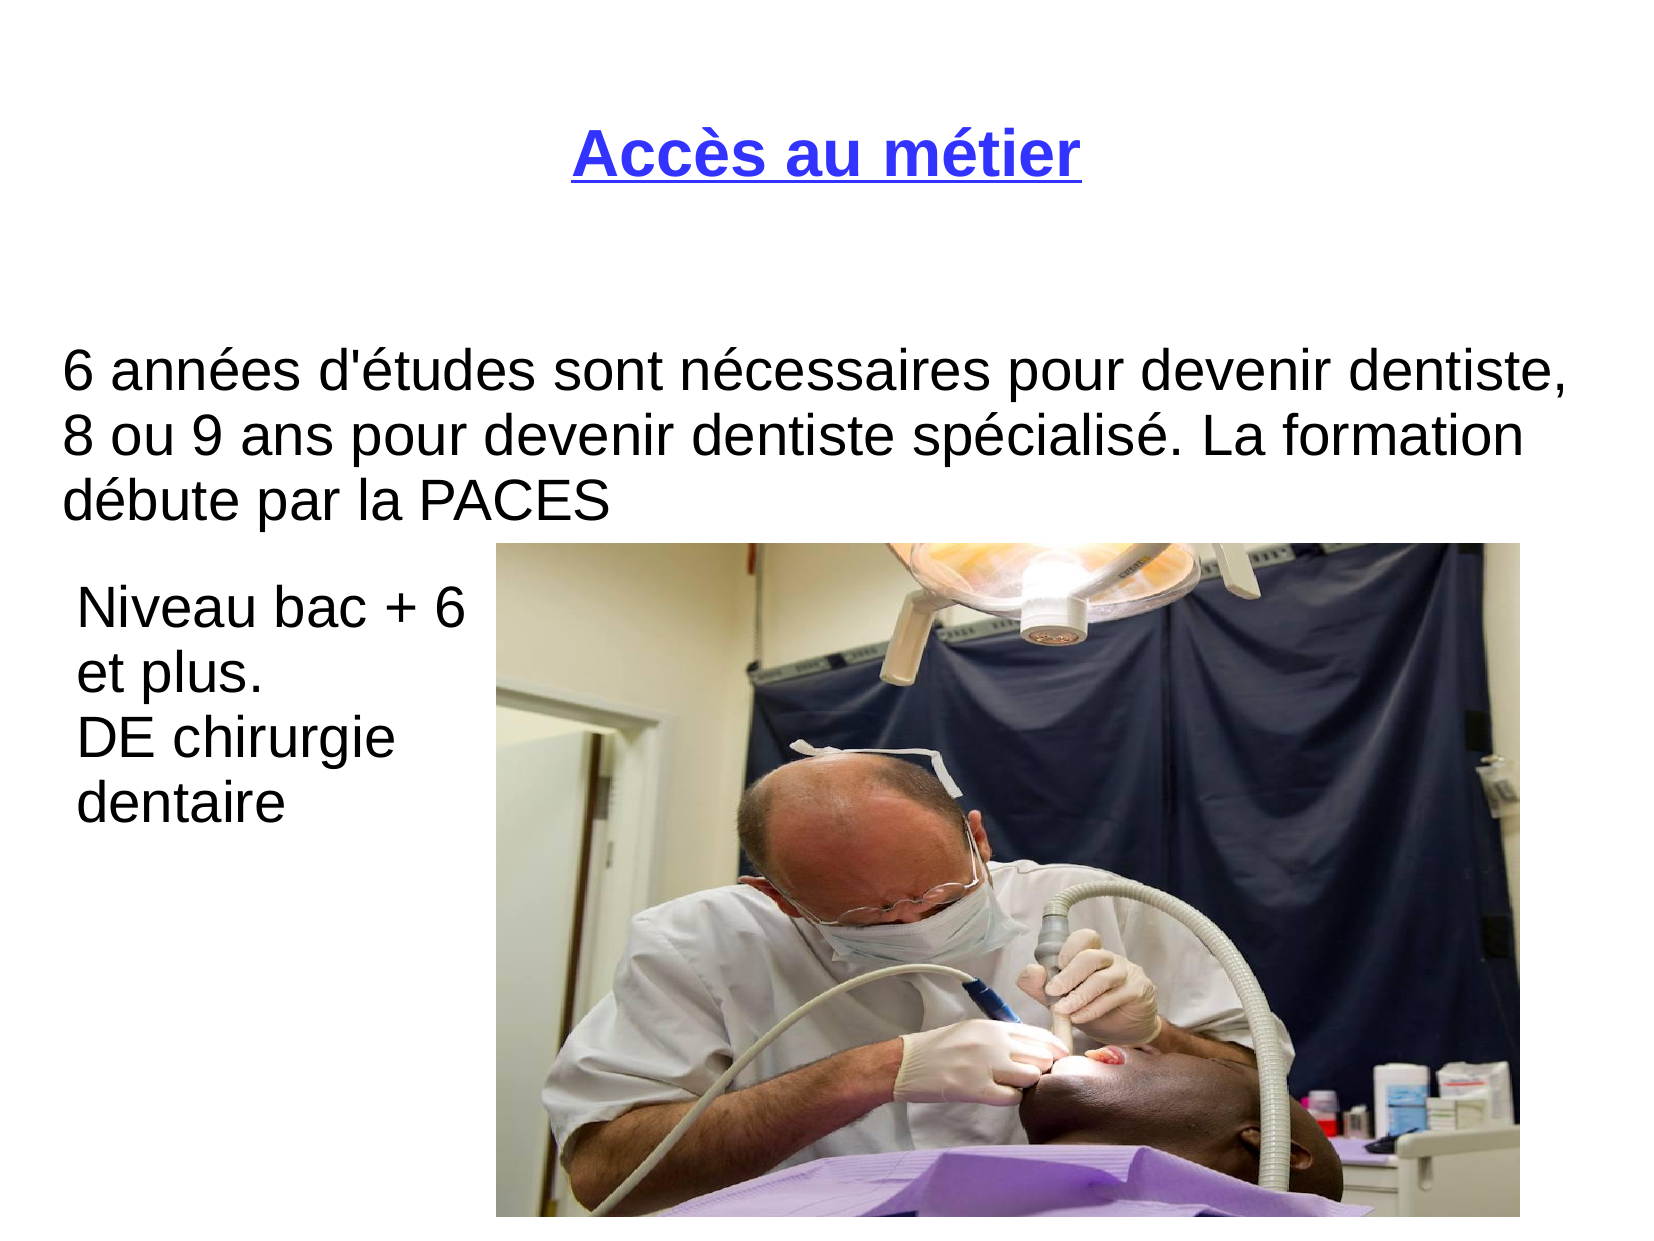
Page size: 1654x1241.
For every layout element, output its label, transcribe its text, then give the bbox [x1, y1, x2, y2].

text_box 6 années d'études sont nécessaires pour devenir dentiste, 8 ou 9 ans pour devenir dentiste spécialisé. La formation débute par la PACES [47, 330, 1588, 540]
picture [496, 543, 1520, 1217]
title Accès au métier [82, 49, 1571, 257]
text_box Niveau bac + 6 et plus. DE chirurgie dentaire [61, 567, 485, 842]
